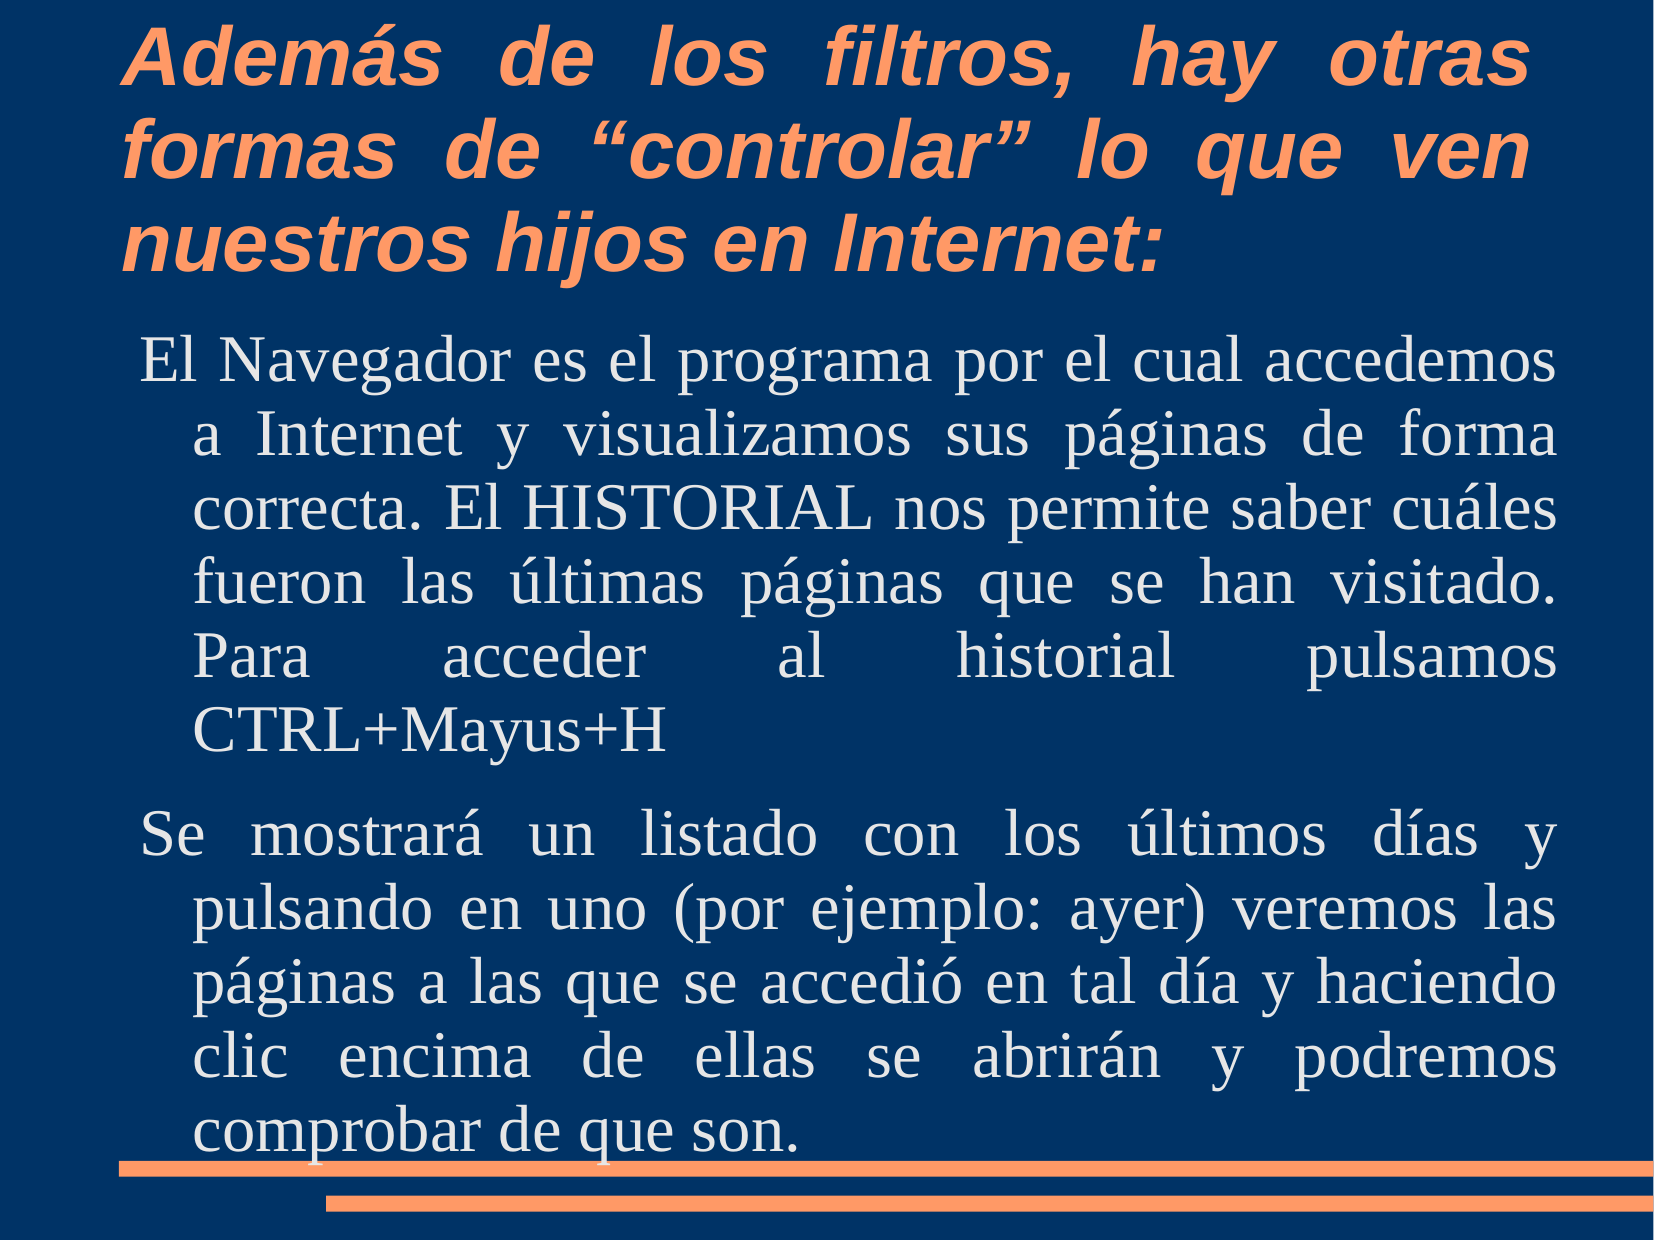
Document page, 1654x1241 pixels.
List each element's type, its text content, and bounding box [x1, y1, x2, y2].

title Además de los filtros, hay otras formas de “controlar” lo que ven nuestros hijos en Internet: [121, 10, 1534, 290]
list El Navegador es el programa por el cual accedemos a Internet y visualizamos sus páginas de forma correcta. El HISTORIAL nos permite saber cuáles fueron las últimas páginas que se han visitado. Para acceder al historial pulsamos CTRL+Mayus+H Se mostrará un listado con los últimos días y pulsando en uno (por ejemplo: ayer) veremos las páginas a las que se accedió en tal día y haciendo clic encima de ellas se abrirán y podremos comprobar de que son. [121, 322, 1561, 1241]
